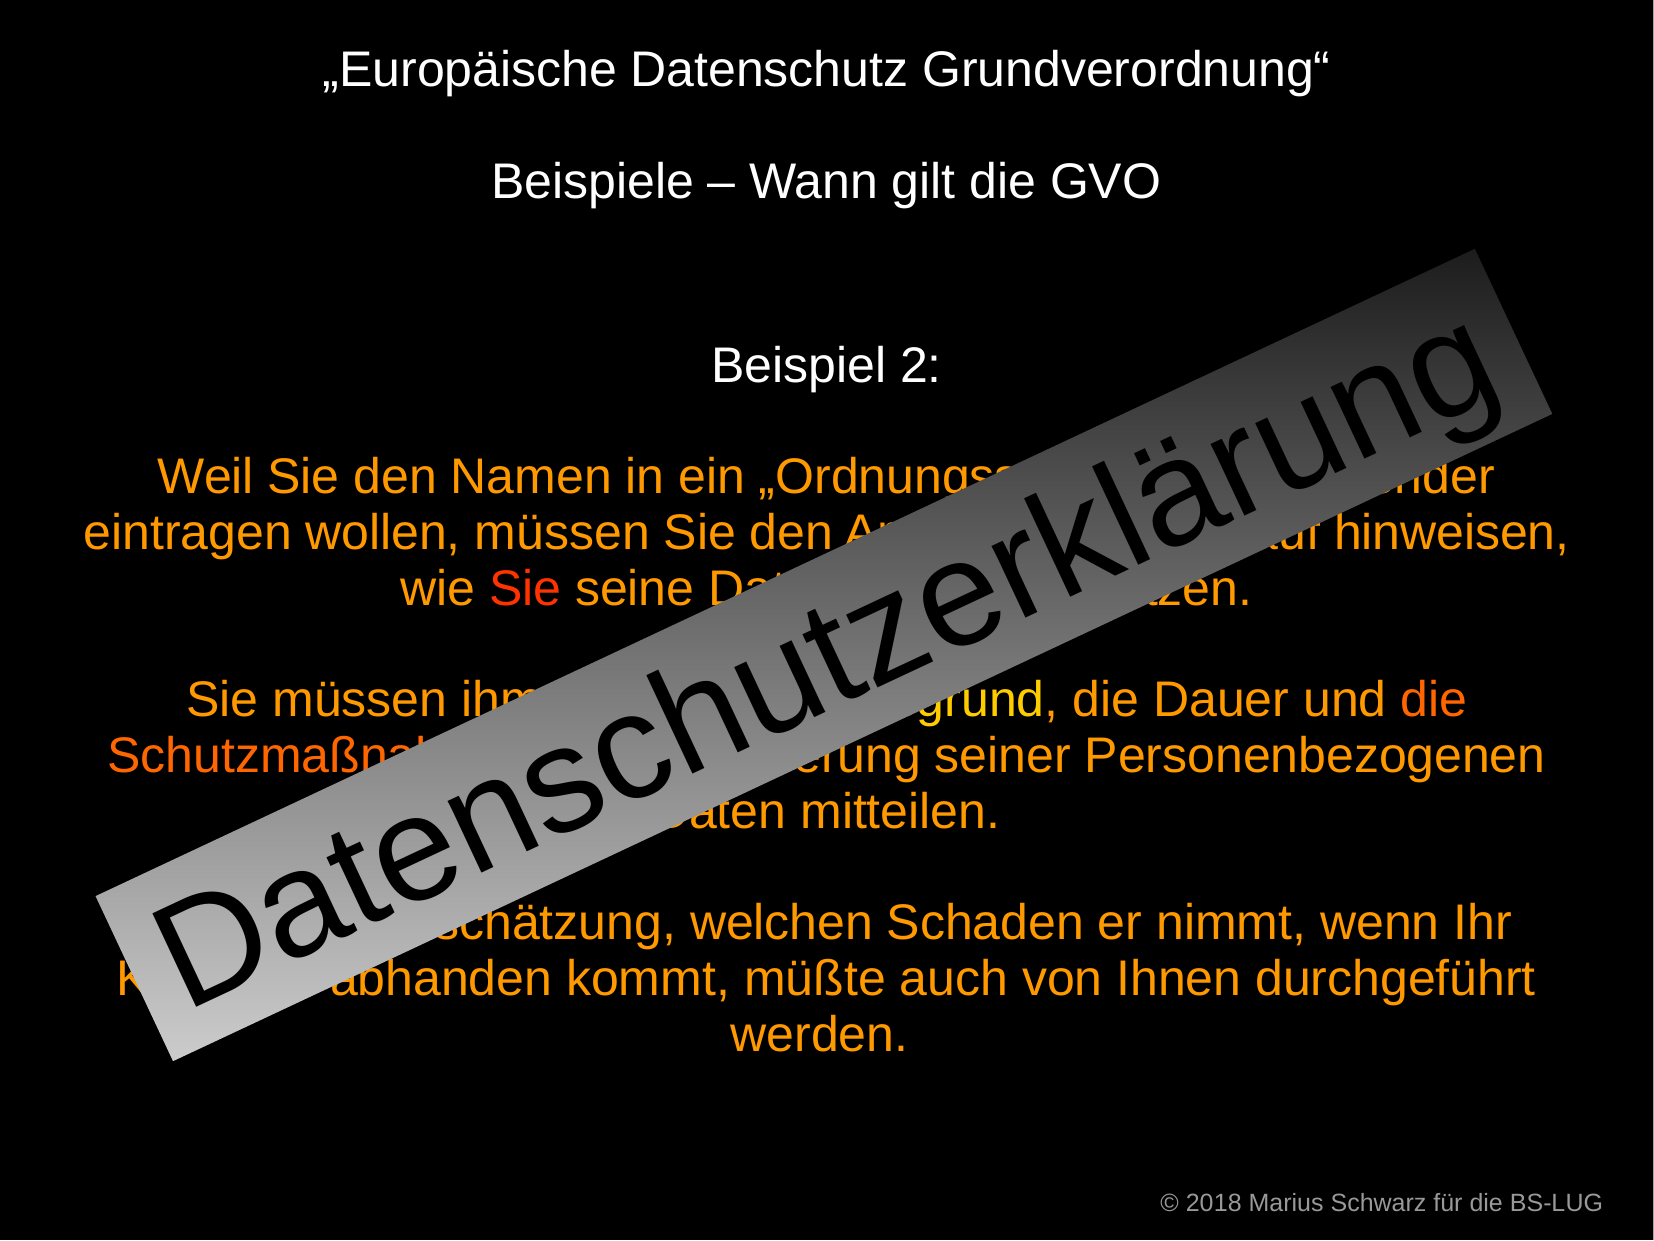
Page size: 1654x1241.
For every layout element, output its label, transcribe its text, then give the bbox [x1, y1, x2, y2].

text_box Datenschutzerklärung [95, 248, 1553, 1062]
text_box Beispiel 2: Weil Sie den Namen in ein „Ordnungssystem“ aba. Kalender eintragen wollen, müssen Sie den Anrufer vorher darauf hinweisen, wie Sie seine Daten bei sich schützen. Sie müssen ihm min. den Rechtsgrund, die Dauer und die Schutzmaßnahmen der Speicherung seiner Personenbezogenen Daten mitteilen. Eine Folgeabschätzung, welchen Schaden er nimmt, wenn Ihr Kalender abhanden kommt, müßte auch von Ihnen durchgeführt werden. [82, 290, 1571, 1109]
text_box © 2018 Marius Schwarz für die BS-LUG [1145, 1181, 1630, 1224]
title „Europäische Datenschutz Grundverordnung“ Beispiele – Wann gilt die GVO [82, 41, 1571, 209]
